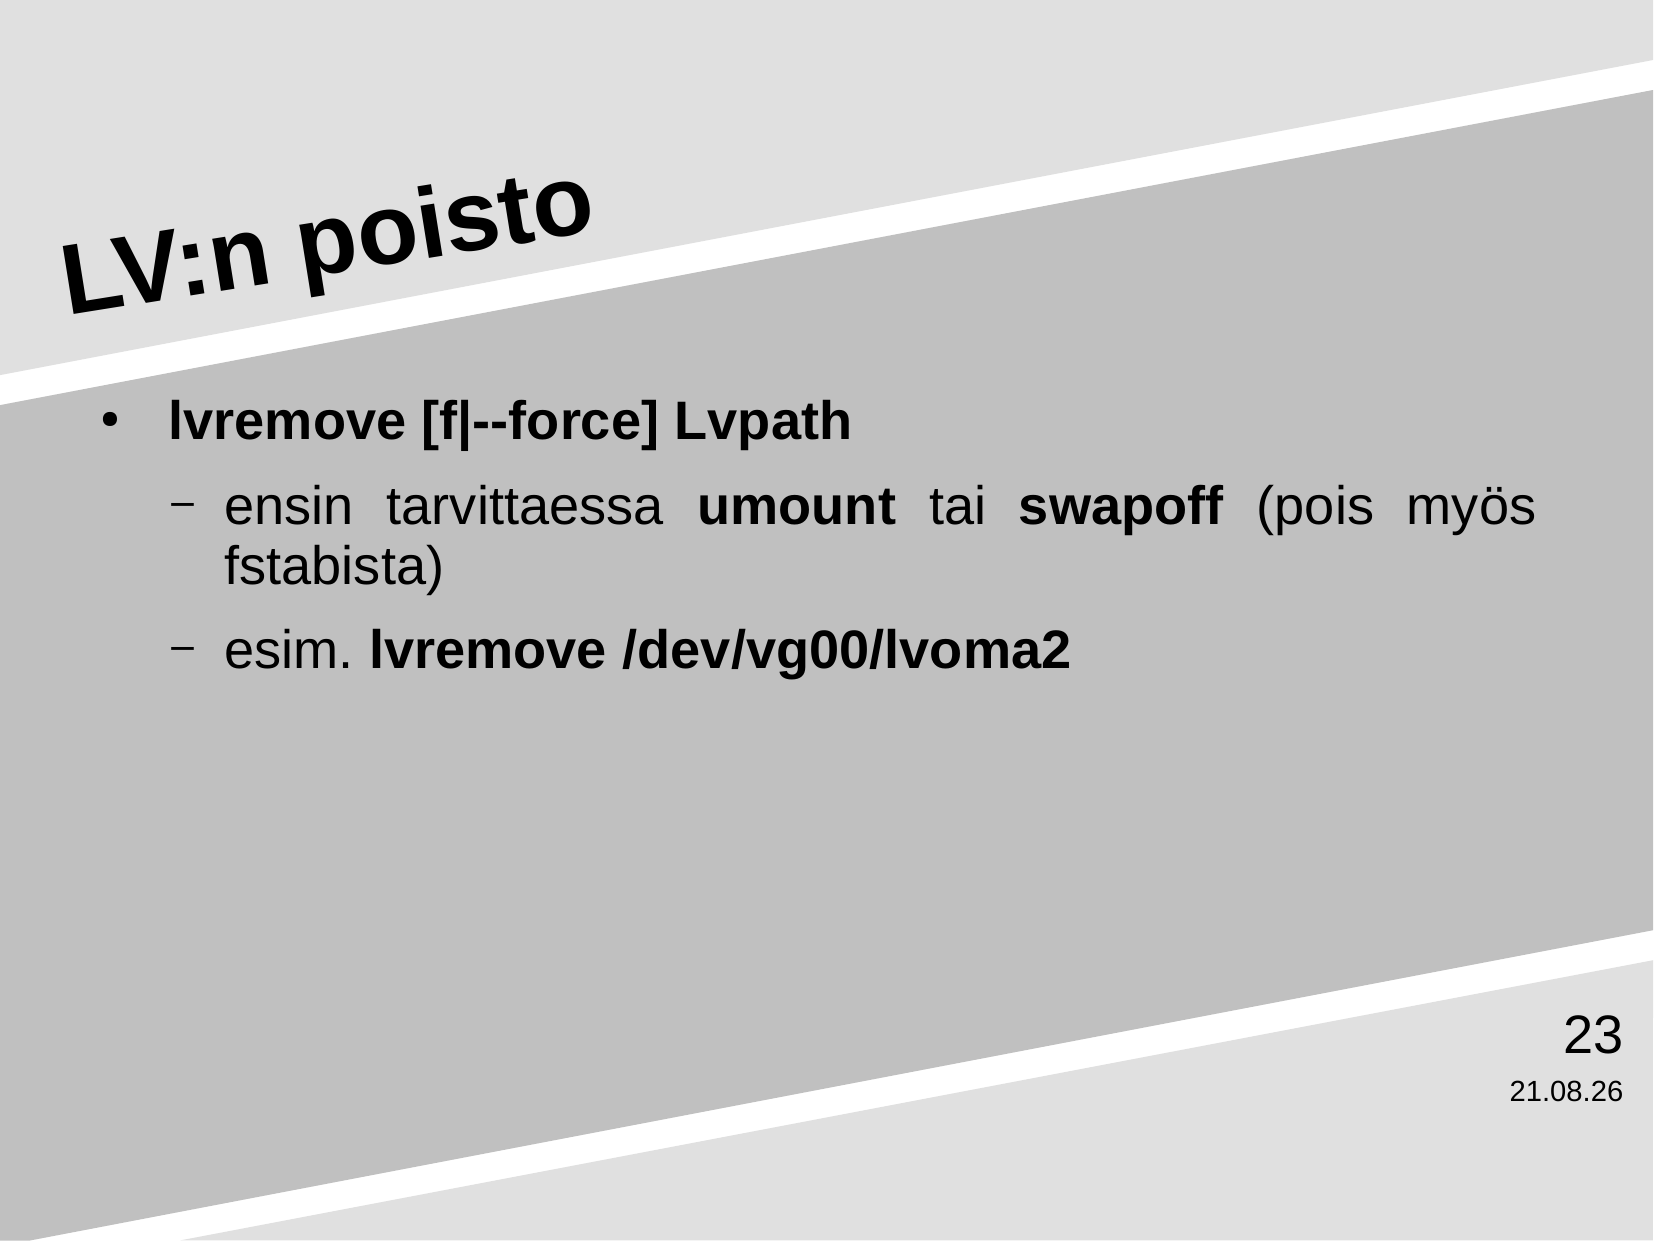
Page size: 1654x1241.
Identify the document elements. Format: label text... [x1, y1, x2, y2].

title LV:n poisto [45, 0, 1567, 391]
list lvremove [f|--force] Lvpath ensin tarvittaessa umount tai swapoff (pois myös fstabista) esim. lvremove /dev/vg00/lvoma2 [82, 390, 1538, 1111]
